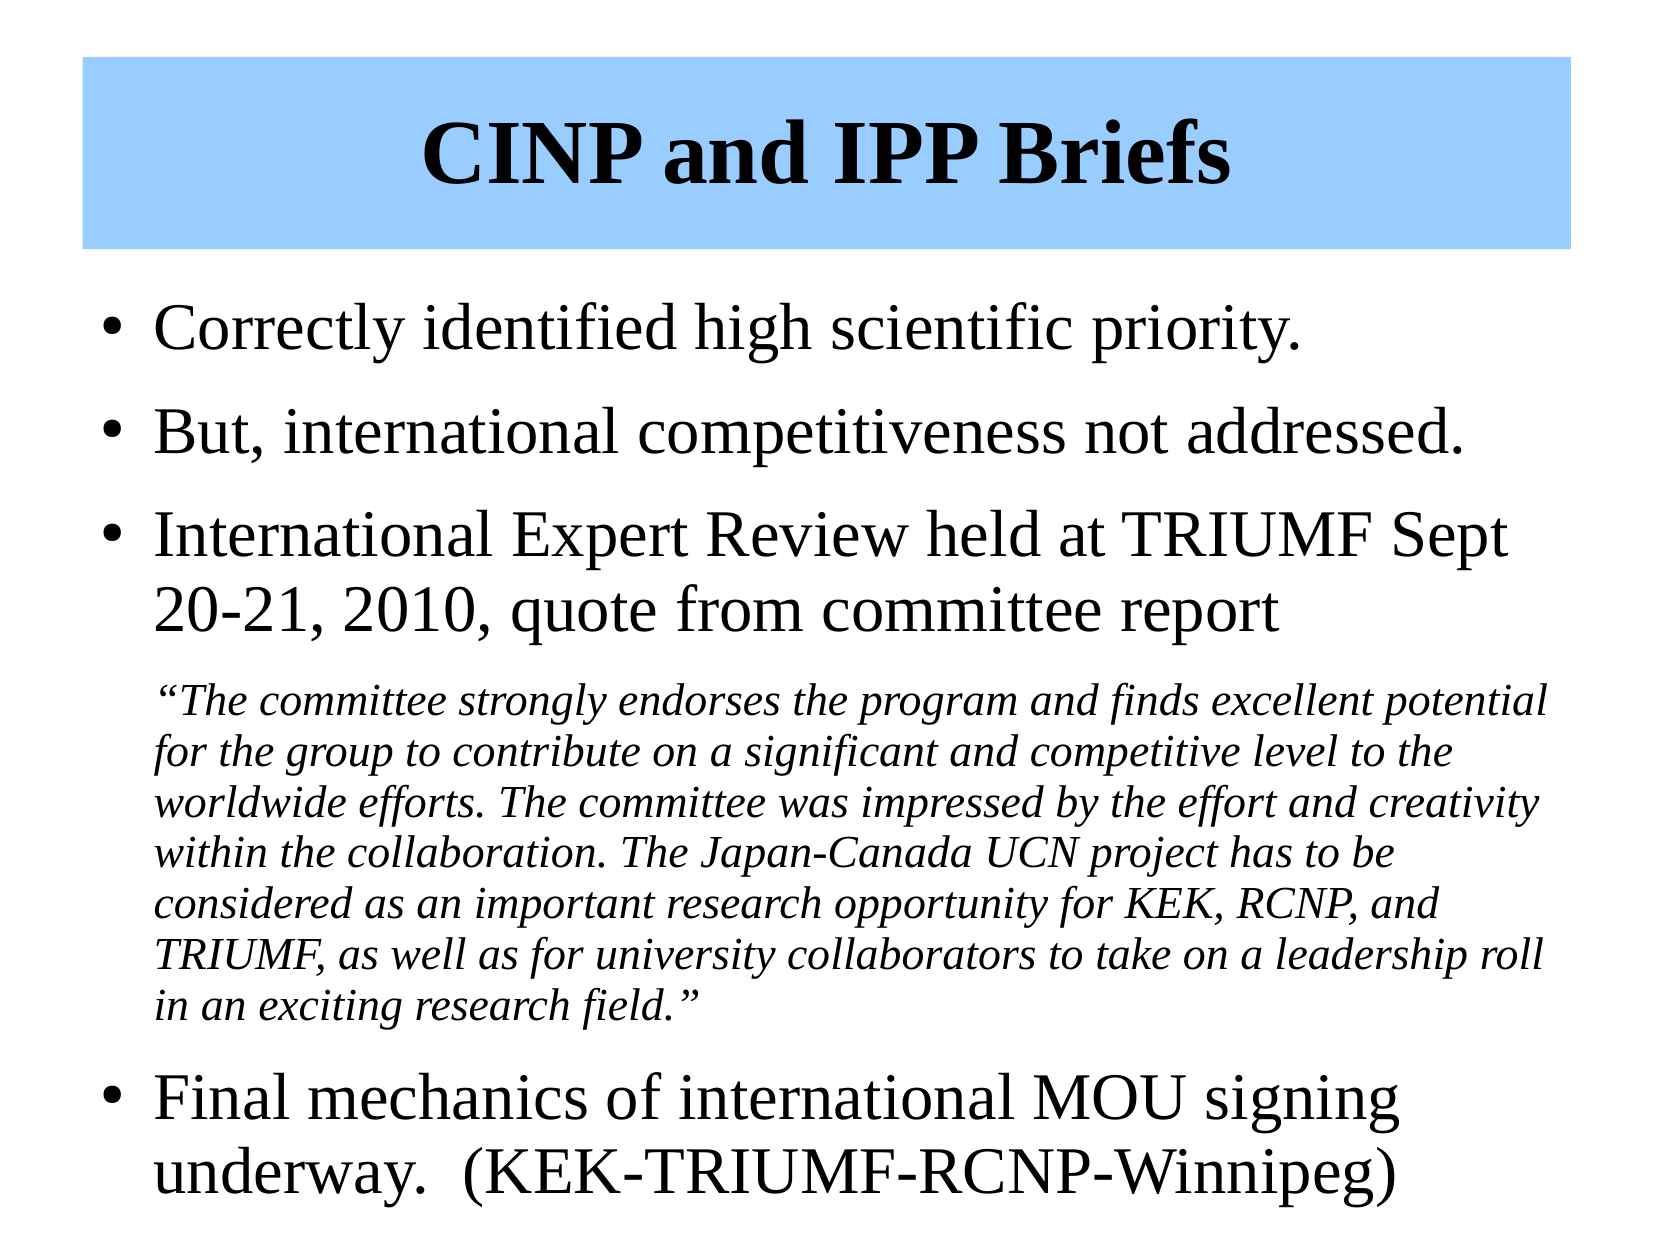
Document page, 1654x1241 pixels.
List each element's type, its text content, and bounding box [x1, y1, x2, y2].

list Correctly identified high scientific priority. But, international competitiveness not addressed. International Expert Review held at TRIUMF Sept 20-21, 2010, quote from committee report “The committee strongly endorses the program and finds excellent potential for the group to contribute on a significant and competitive level to the worldwide efforts. The committee was impressed by the effort and creativity within the collaboration. The Japan-Canada UCN project has to be considered as an important research opportunity for KEK, RCNP, and TRIUMF, as well as for university collaborators to take on a leadership roll in an exciting research field.” Final mechanics of international MOU signing underway. (KEK-TRIUMF-RCNP-Winnipeg) [82, 290, 1571, 1208]
title CINP and IPP Briefs [82, 56, 1571, 250]
